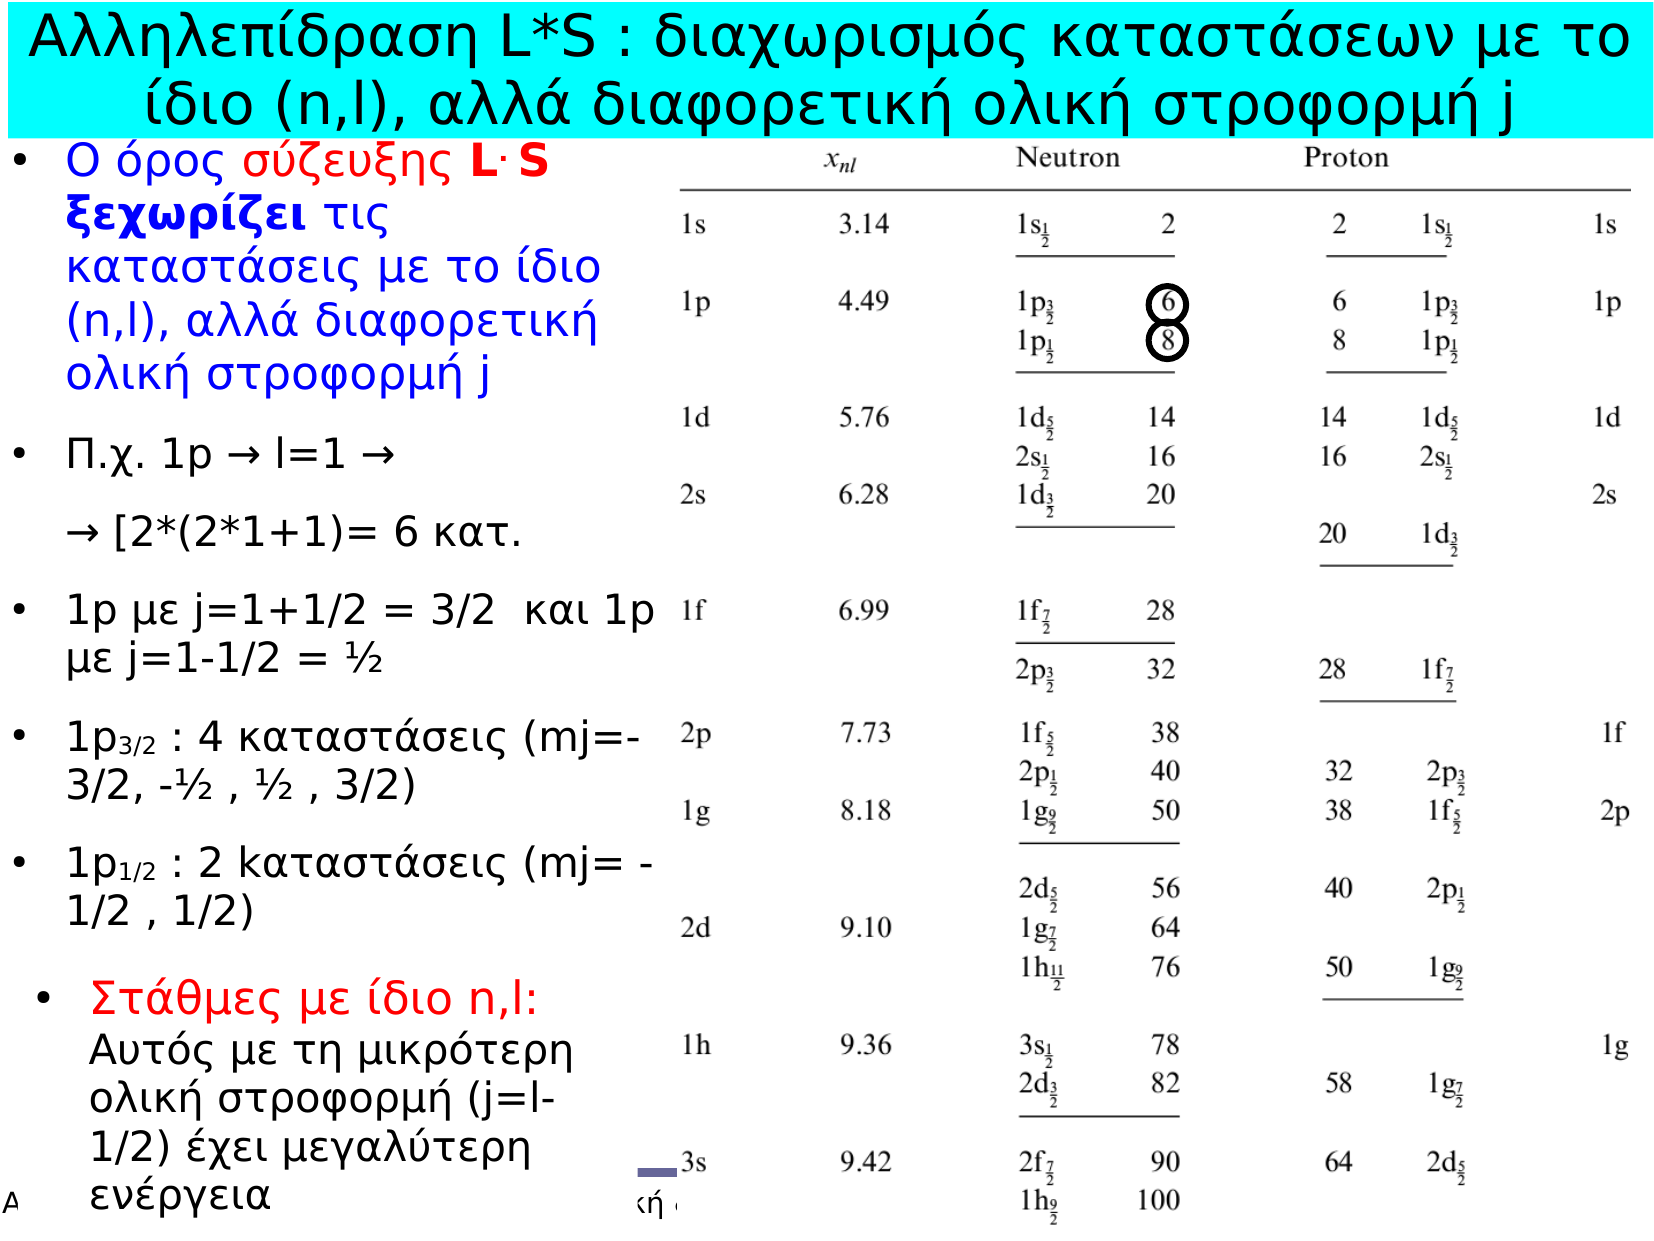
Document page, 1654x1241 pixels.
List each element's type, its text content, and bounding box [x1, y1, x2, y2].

picture [676, 139, 1635, 1227]
title Αλληλεπίδραση L*S : διαχωρισμός καταστάσεων με το ίδιο (n,l), αλλά διαφορετική ολική στροφορμή j [8, 2, 1654, 139]
list Στάθμες με ίδιο n,l: Αυτός με τη μικρότερη ολική στροφορμή (j=l-1/2) έχει μεγαλύτερη ενέργεια [17, 972, 638, 1223]
list Ο όρος σύζευξης L. S ξεχωρίζει τις καταστάσεις με το ίδιο (n,l), αλλά διαφορετική ολική στροφορμή j Π.χ. 1p → l=1 → → [2*(2*1+1)= 6 κατ. 1p με j=1+1/2 = 3/2 και 1p με j=1-1/2 = ½ 1p3/2 : 4 καταστάσεις (mj=-3/2, -½ , ½ , 3/2) 1p1/2 : 2 kαταστάσεις (mj= -1/2 , 1/2) [0, 133, 676, 969]
